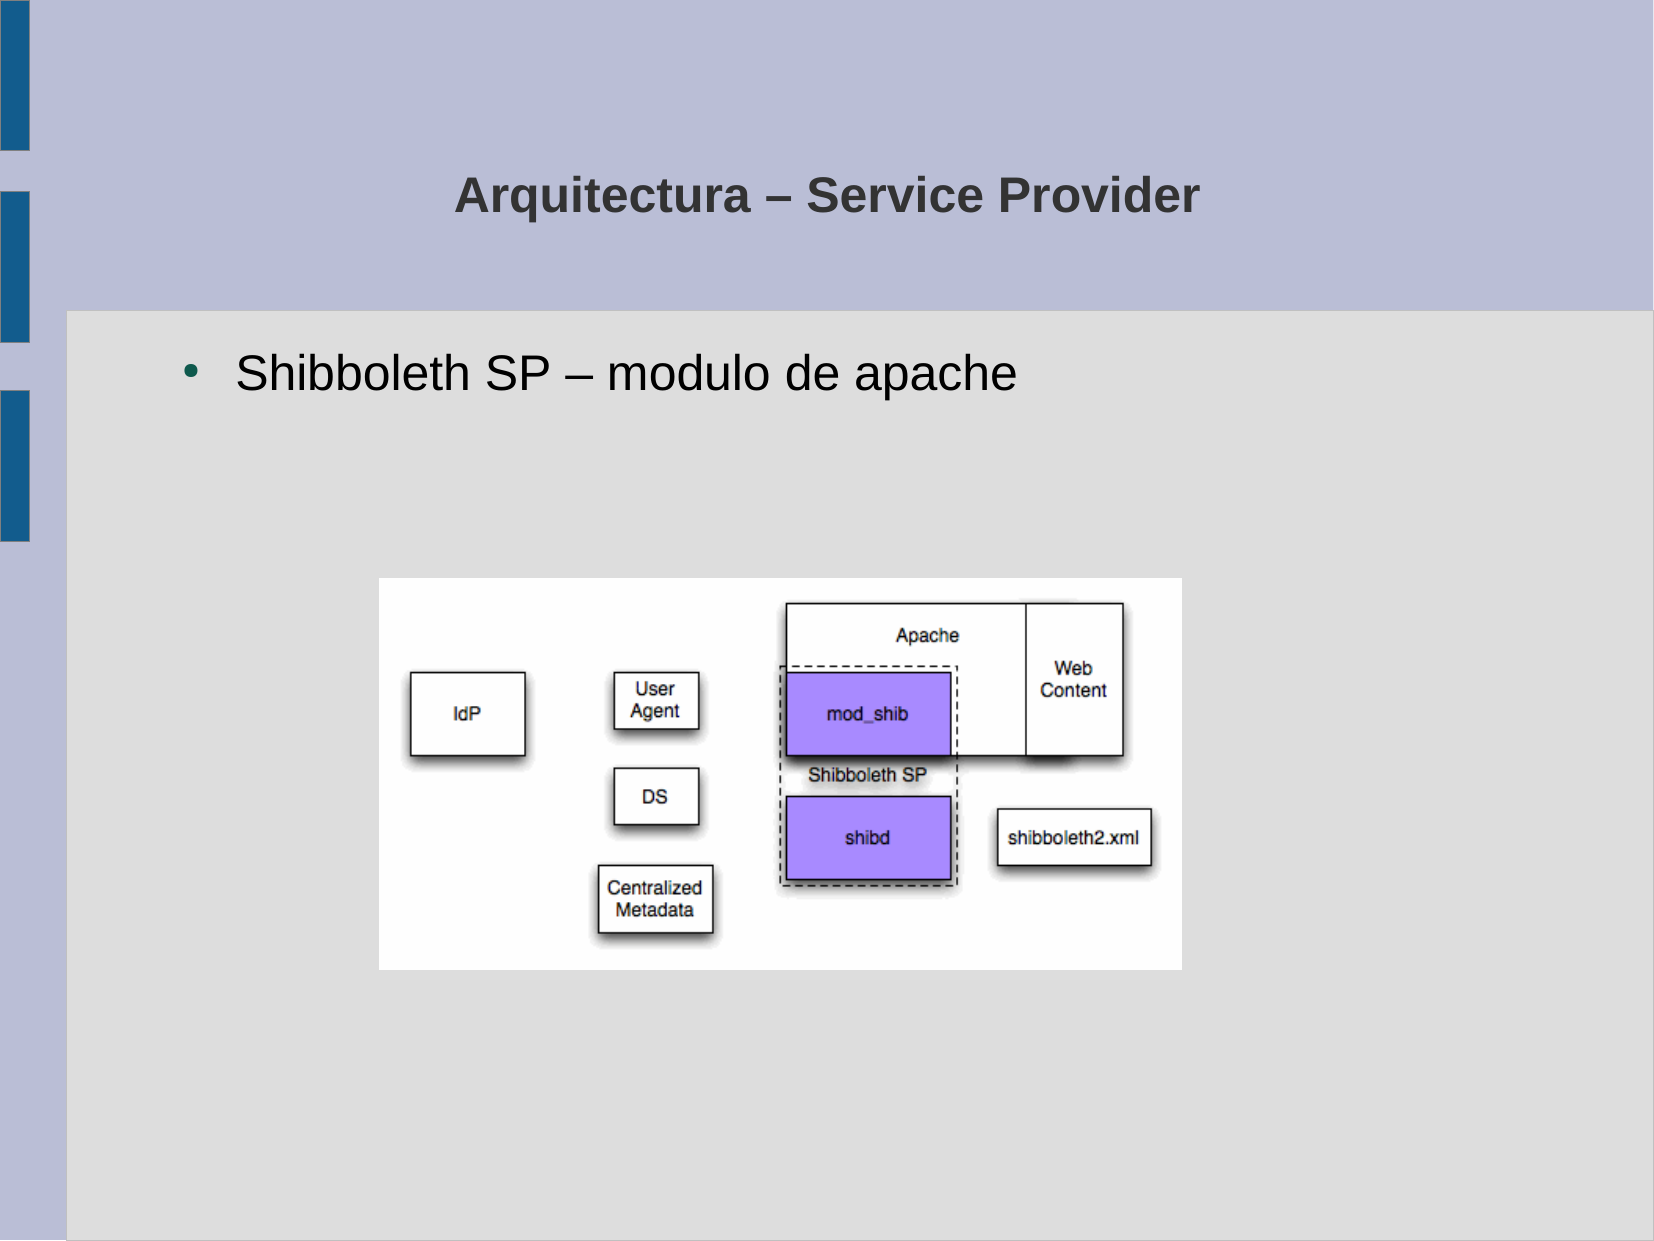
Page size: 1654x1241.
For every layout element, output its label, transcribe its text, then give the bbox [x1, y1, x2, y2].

title Arquitectura – Service Provider [121, 91, 1534, 299]
list Shibboleth SP – modulo de apache [152, 344, 1534, 1127]
picture [379, 578, 1182, 970]
